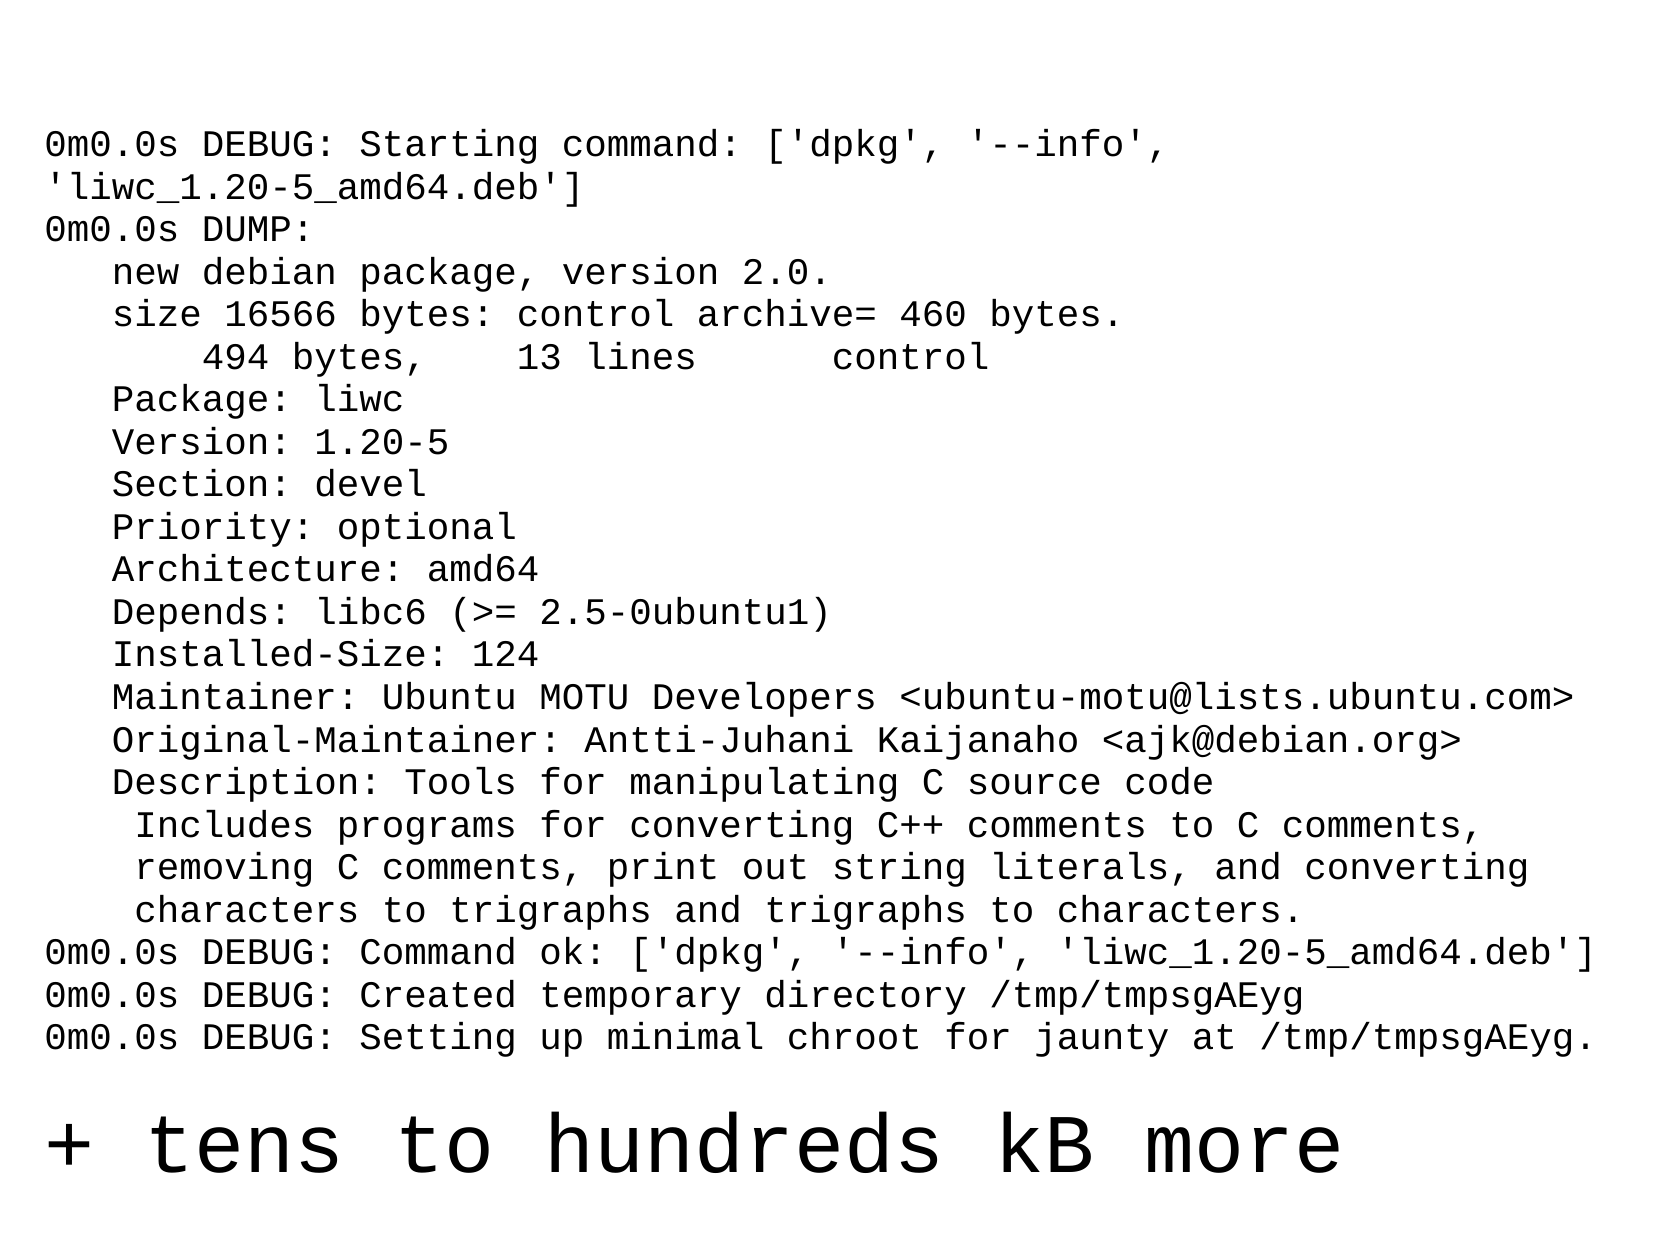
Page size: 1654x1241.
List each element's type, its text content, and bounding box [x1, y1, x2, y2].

text_box 0m0.0s DEBUG: Starting command: ['dpkg', '--info', 'liwc_1.20-5_amd64.deb'] 0m0.0s DUMP: new debian package, version 2.0. size 16566 bytes: control archive= 460 bytes. 494 bytes, 13 lines control Package: liwc Version: 1.20-5 Section: devel Priority: optional Architecture: amd64 Depends: libc6 (>= 2.5-0ubuntu1) Installed-Size: 124 Maintainer: Ubuntu MOTU Developers <ubuntu-motu@lists.ubuntu.com> Original-Maintainer: Antti-Juhani Kaijanaho <ajk@debian.org> Description: Tools for manipulating C source code Includes programs for converting C++ comments to C comments, removing C comments, print out string literals, and converting characters to trigraphs and trigraphs to characters. 0m0.0s DEBUG: Command ok: ['dpkg', '--info', 'liwc_1.20-5_amd64.deb'] 0m0.0s DEBUG: Created temporary directory /tmp/tmpsgAEyg 0m0.0s DEBUG: Setting up minimal chroot for jaunty at /tmp/tmpsgAEyg. + tens to hundreds kB more [29, 118, 1612, 1206]
